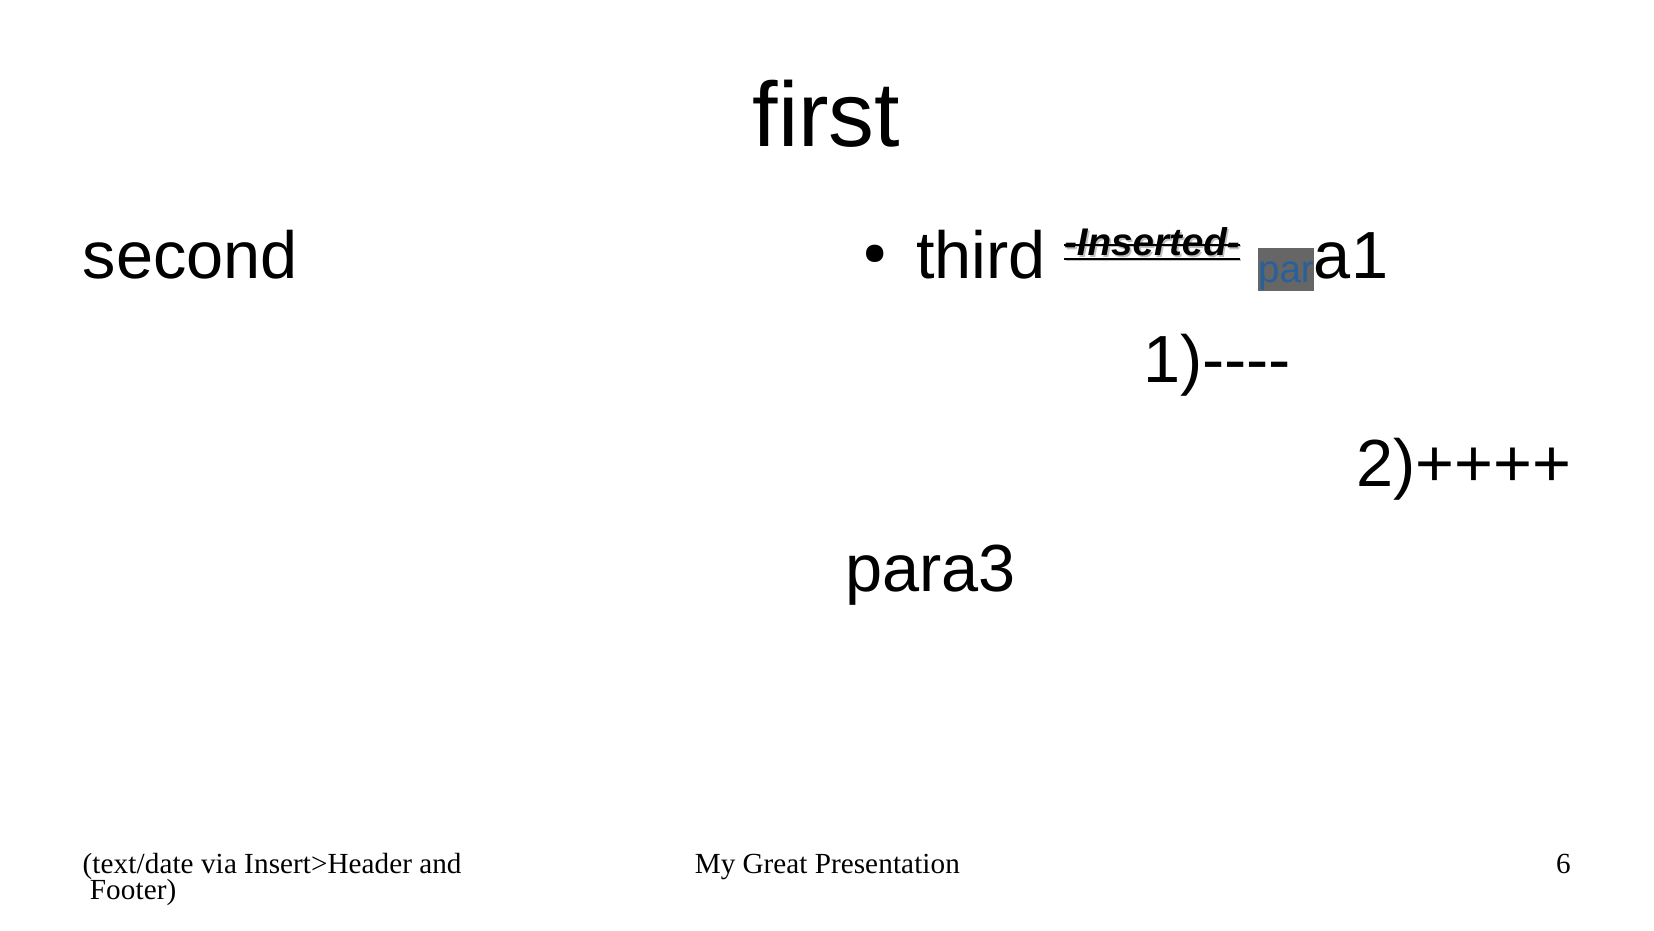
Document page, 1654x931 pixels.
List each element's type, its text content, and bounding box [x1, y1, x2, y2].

list second [82, 217, 809, 758]
title first [82, 37, 1571, 193]
list third -Inserted- para1 ---- ++++ para3 [845, 217, 1572, 758]
